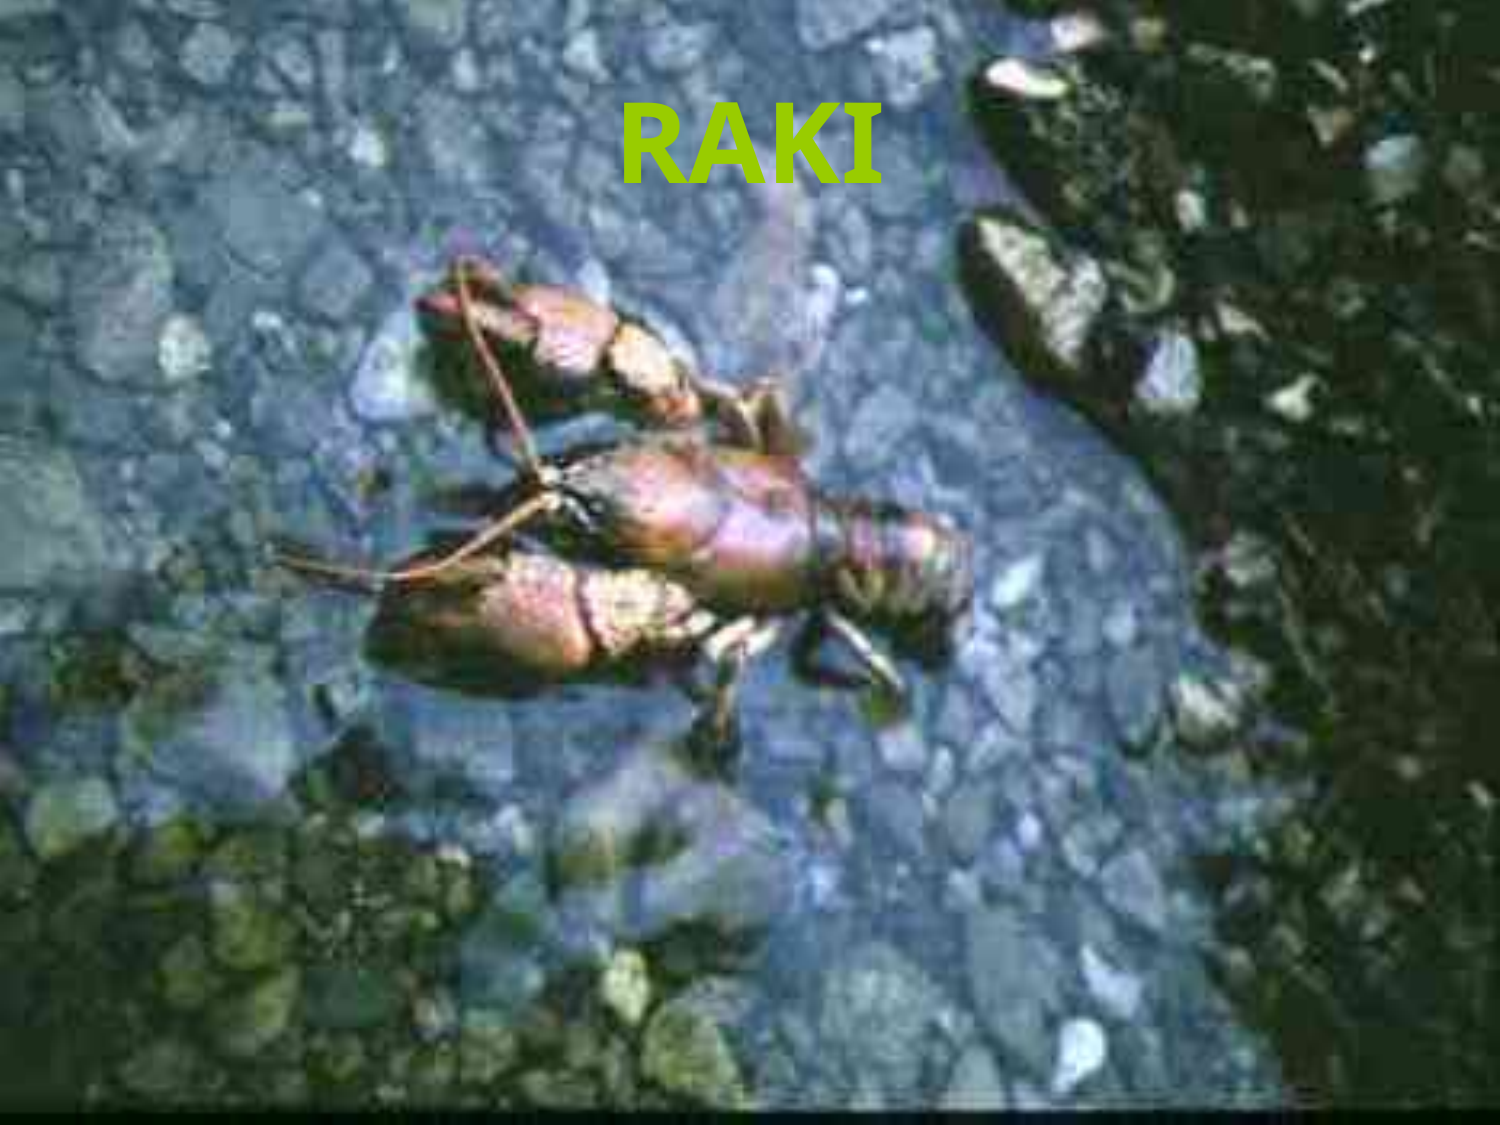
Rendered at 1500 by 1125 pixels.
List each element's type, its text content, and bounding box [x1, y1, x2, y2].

title RAKI [75, 45, 1425, 233]
picture [0, 0, 1500, 1125]
